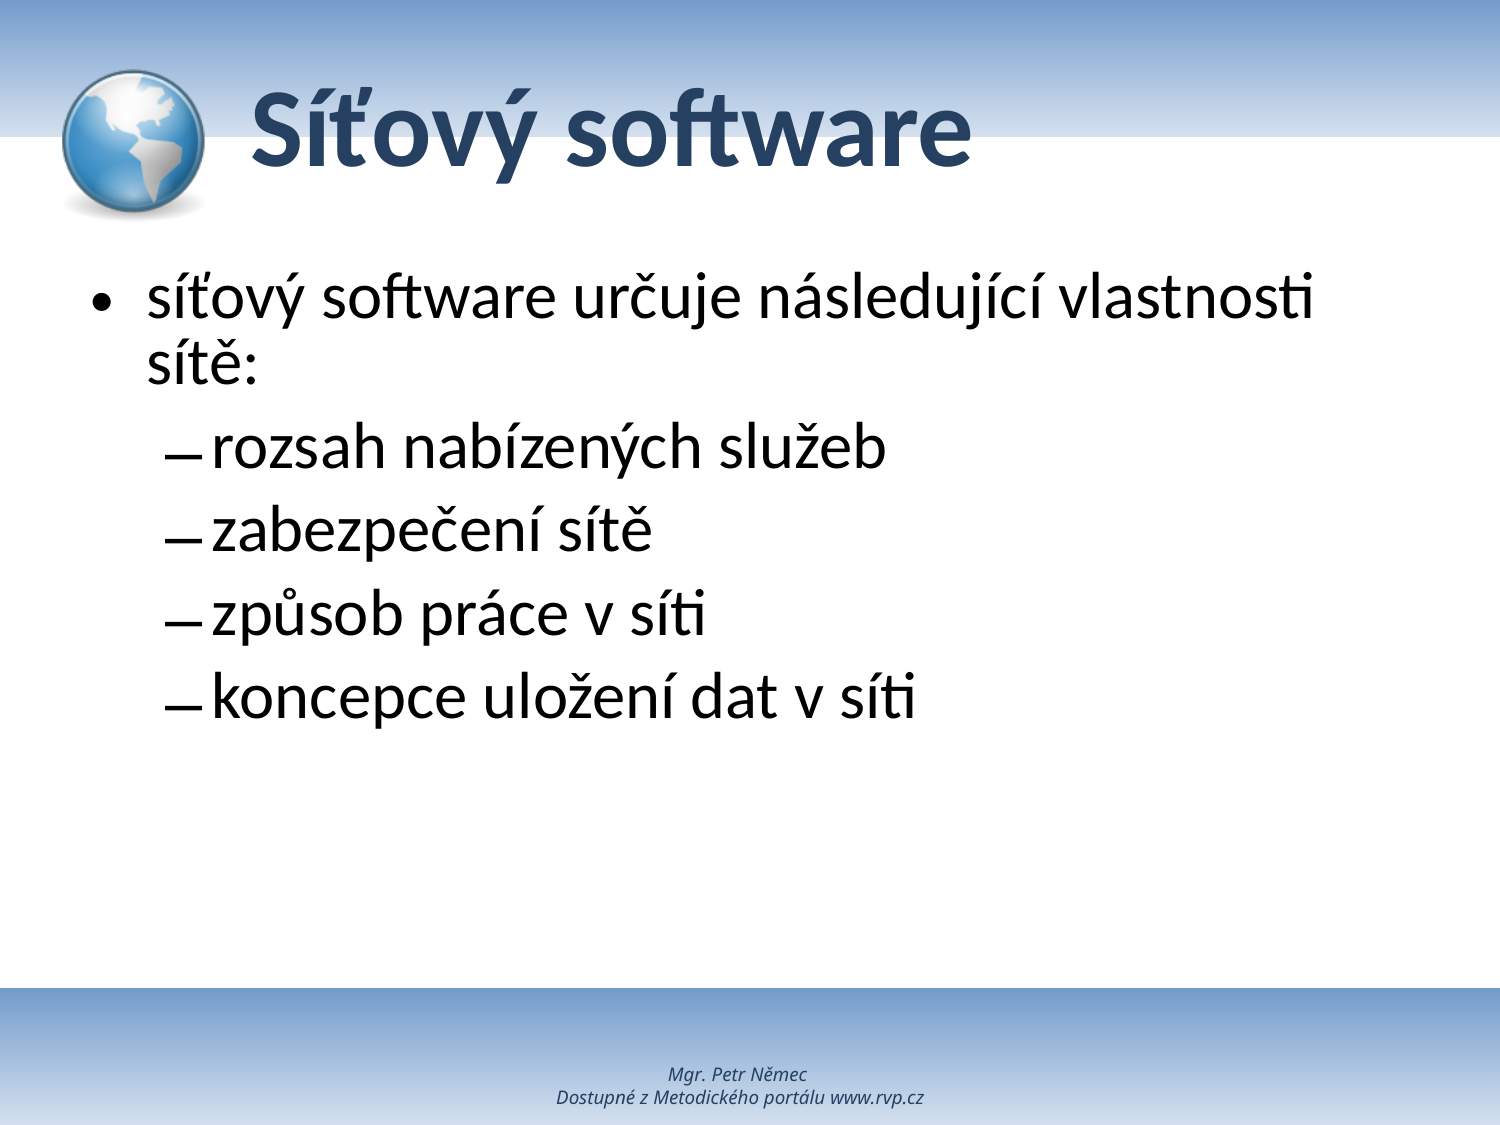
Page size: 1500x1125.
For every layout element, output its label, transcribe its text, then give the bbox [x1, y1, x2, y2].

list síťový software určuje následující vlastnosti sítě: rozsah nabízených služeb zabezpečení sítě způsob práce v síti koncepce uložení dat v síti [75, 260, 1426, 1004]
picture [56, 67, 211, 222]
title Síťový software [235, 45, 1426, 233]
